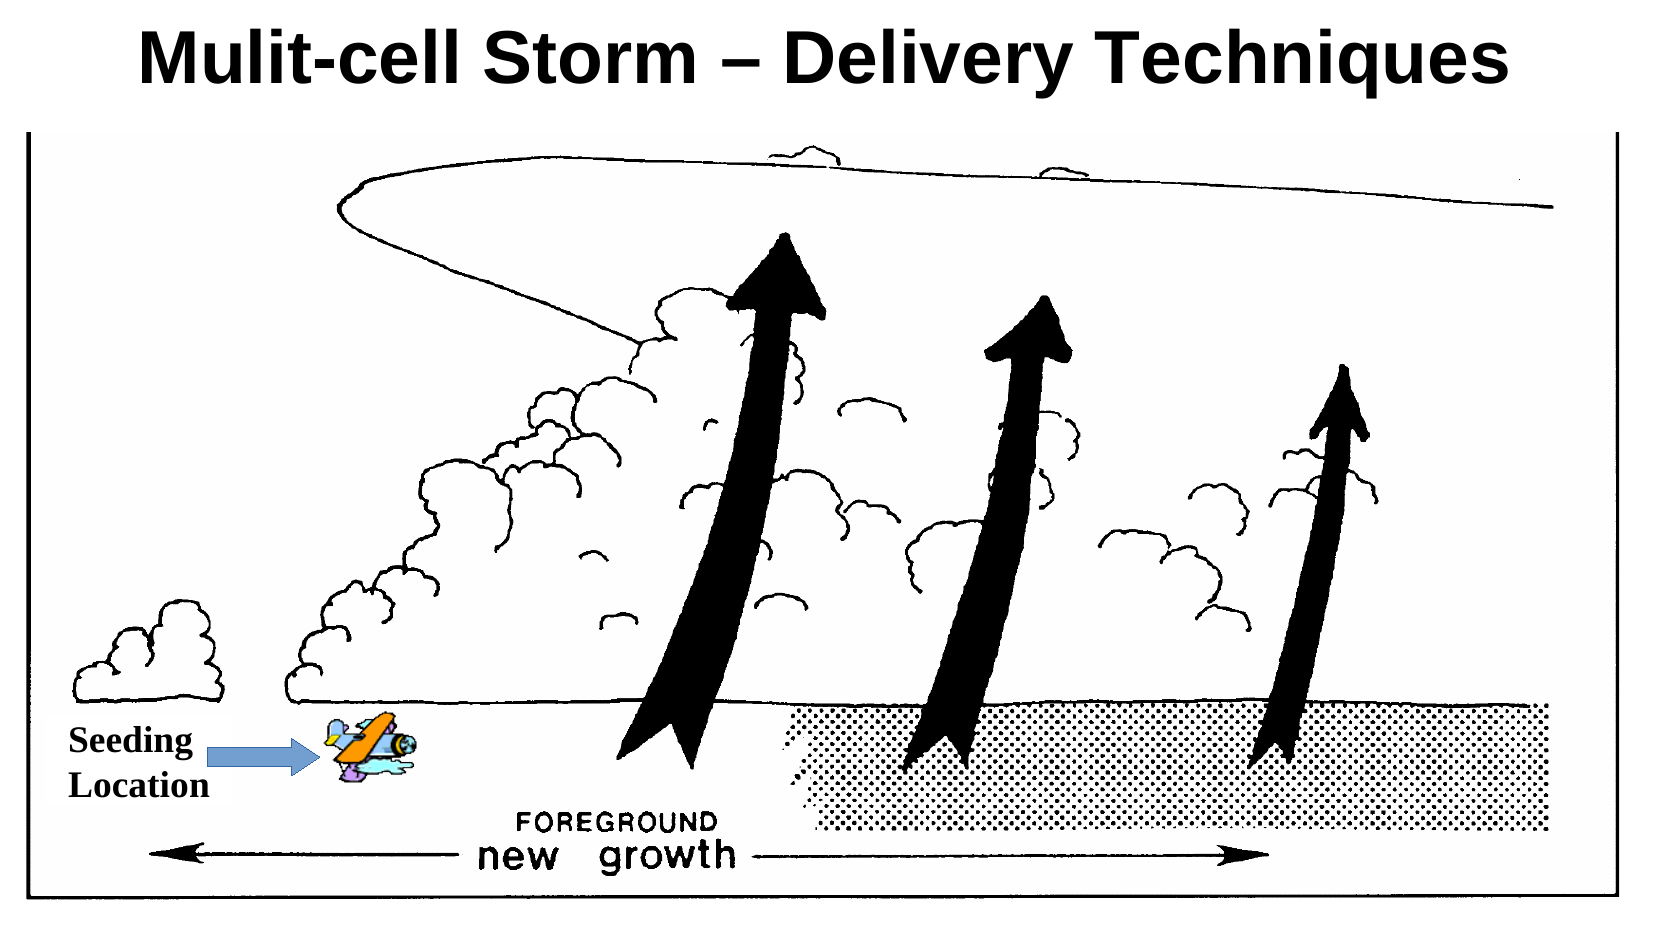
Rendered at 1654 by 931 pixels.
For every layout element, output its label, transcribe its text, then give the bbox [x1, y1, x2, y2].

text_box [207, 738, 320, 776]
text_box Seeding Location [45, 714, 233, 805]
title Mulit-cell Storm – Delivery Techniques [0, 0, 1654, 107]
picture [26, 132, 1620, 901]
